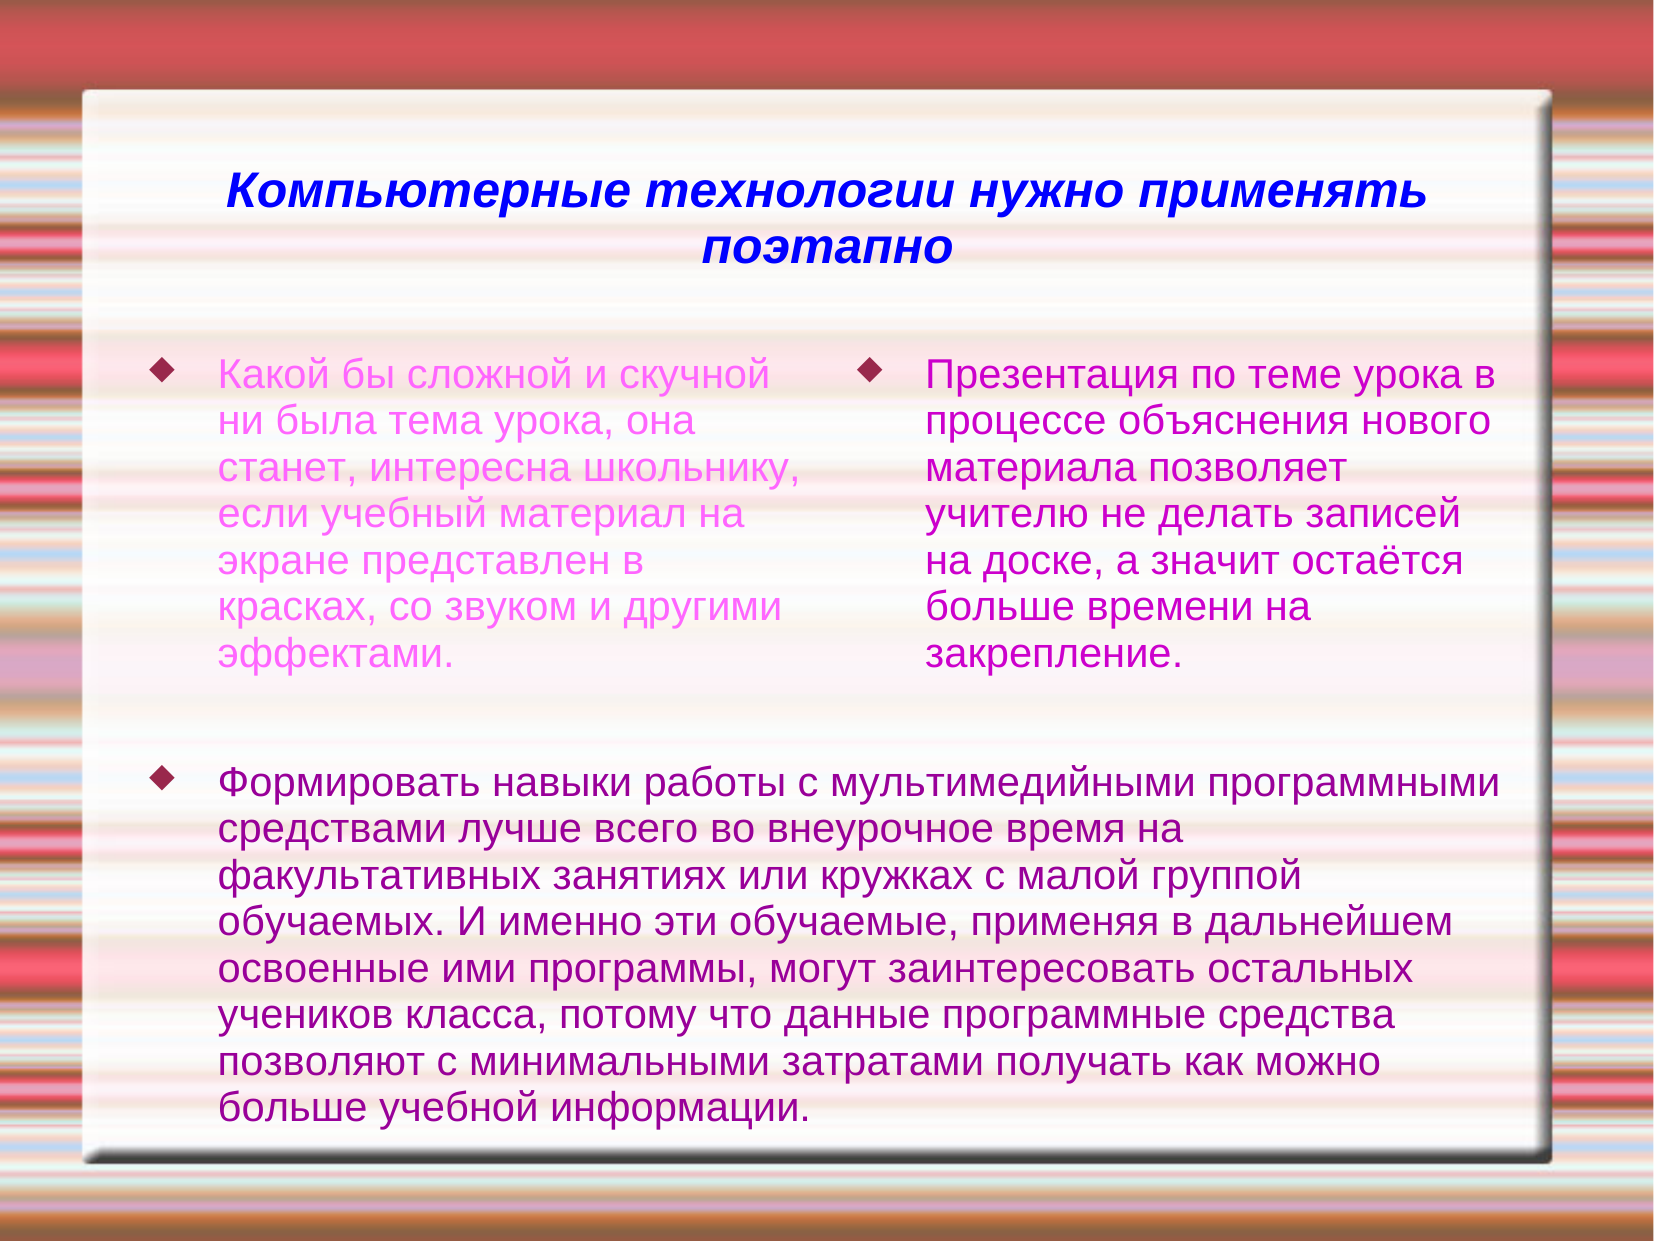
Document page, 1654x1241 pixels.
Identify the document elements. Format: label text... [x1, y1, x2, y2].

list Формировать навыки работы с мультимедийными программными средствами лучше всего во внеурочное время на факультативных занятиях или кружках с малой группой обучаемых. И именно эти обучаемые, применяя в дальнейшем освоенные ими программы, могут заинтересовать остальных учеников класса, потому что данные программные средства позволяют с минимальными затратами получать как можно больше учебной информации. [134, 758, 1516, 1132]
picture [0, 0, 1654, 1241]
list Какой бы сложной и скучной ни была тема урока, она станет, интересна школьнику, если учебный материал на экране представлен в красках, со звуком и другими эффектами. [134, 350, 809, 724]
list Презентация по теме урока в процессе объяснения нового материала позволяет учителю не делать записей на доске, а значит остаётся больше времени на закрепление. [842, 350, 1517, 724]
title Компьютерные технологии нужно применять поэтапно [121, 114, 1534, 322]
